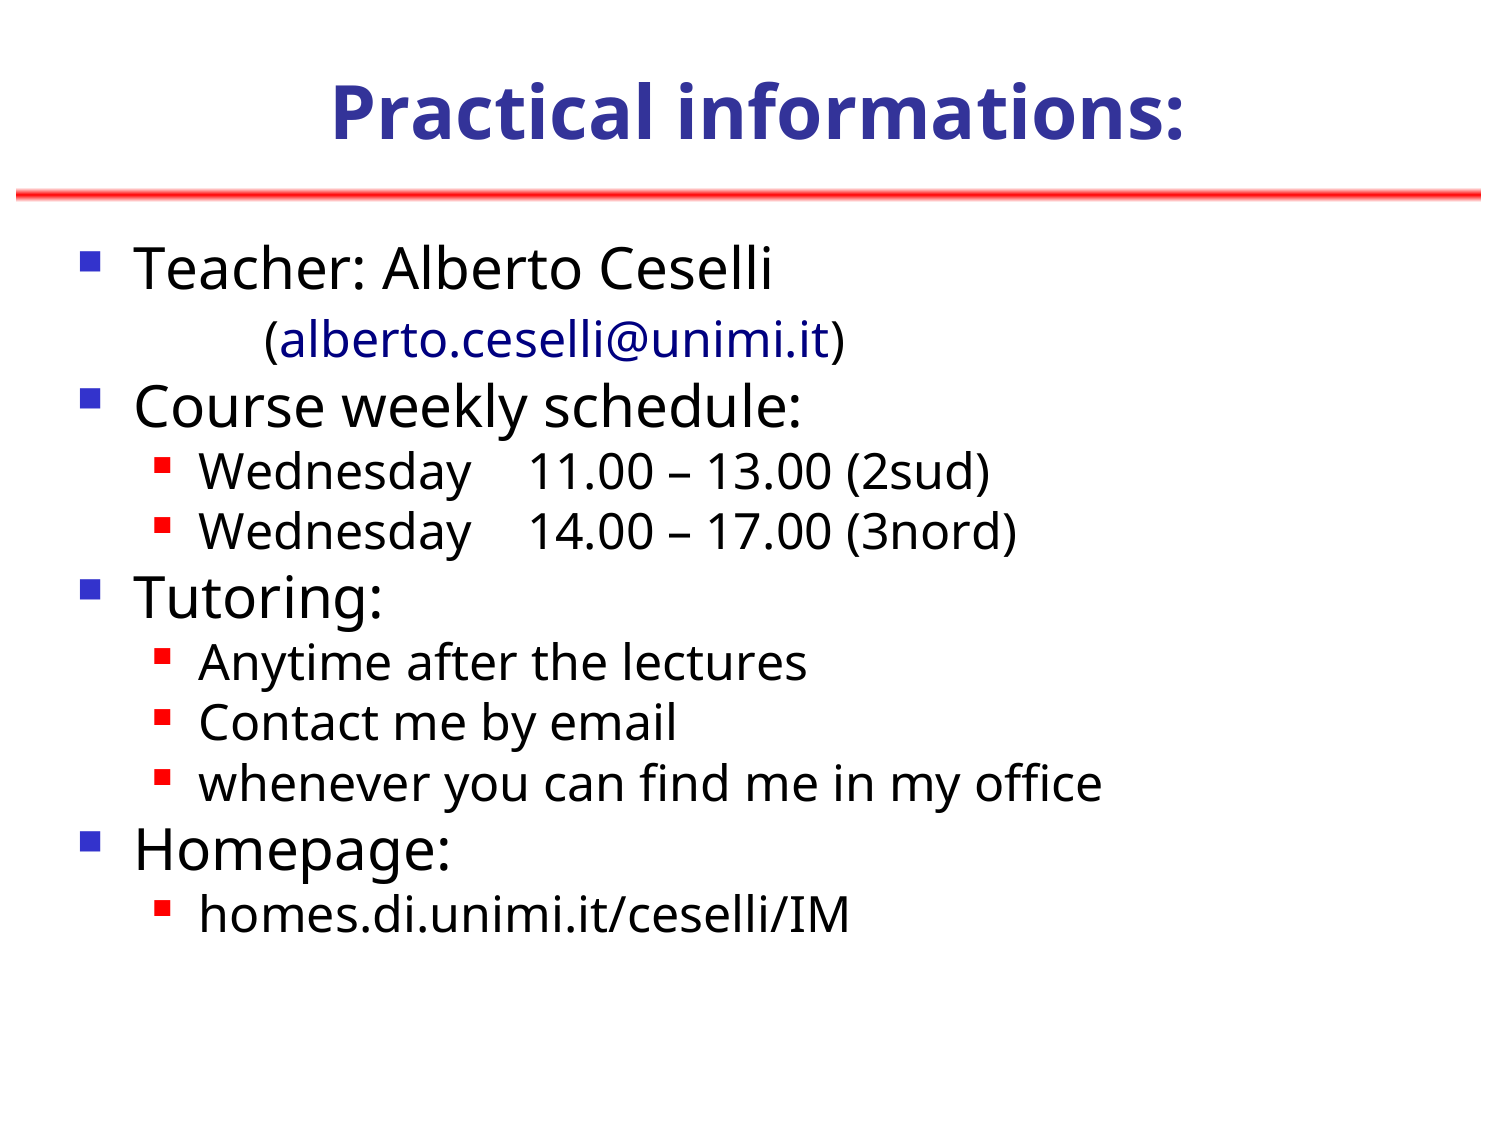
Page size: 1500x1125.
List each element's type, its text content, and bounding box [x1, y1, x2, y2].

list Teacher: Alberto Ceselli (alberto.ceselli@unimi.it) Course weekly schedule: Wednesday 11.00 – 13.00 (2sud) Wednesday 14.00 – 17.00 (3nord) Tutoring: Anytime after the lectures Contact me by email whenever you can find me in my office Homepage: homes.di.unimi.it/ceselli/IM [62, 237, 1450, 1075]
title Practical informations: [124, 0, 1391, 163]
